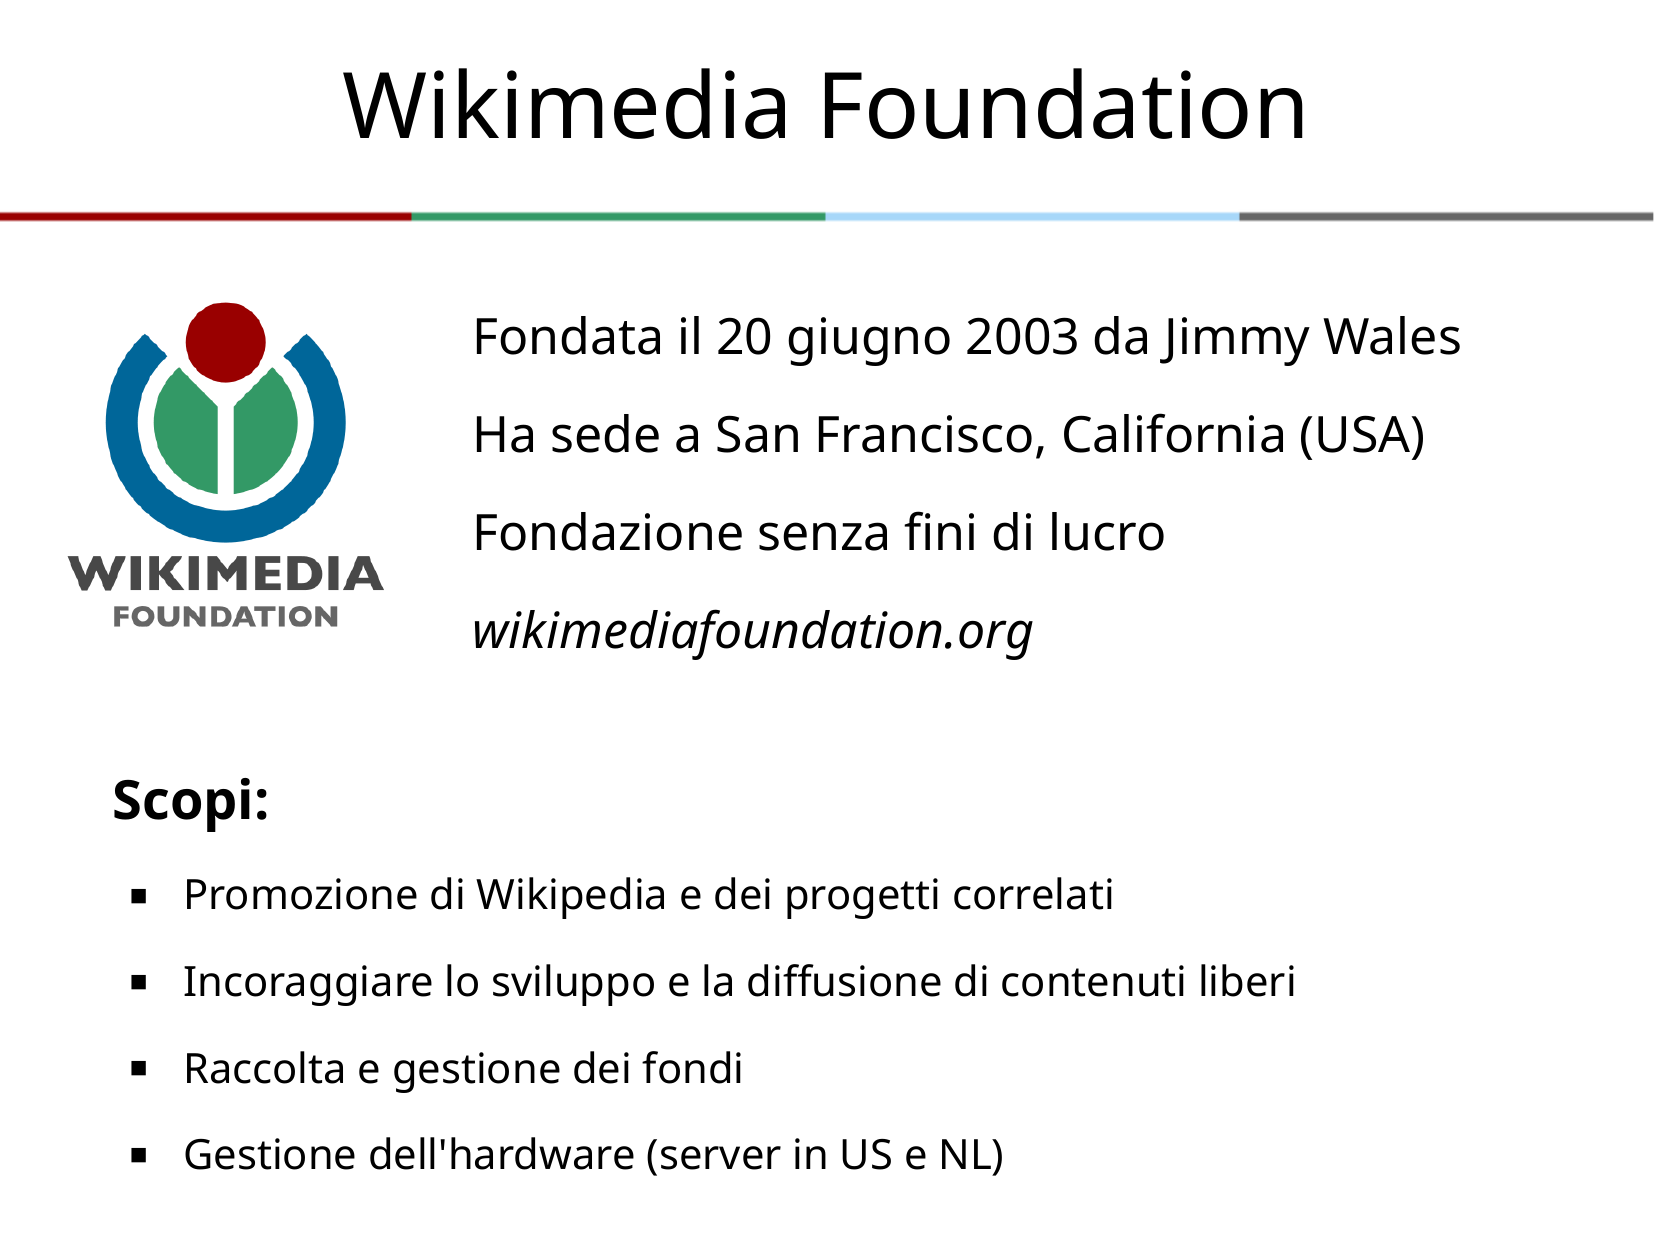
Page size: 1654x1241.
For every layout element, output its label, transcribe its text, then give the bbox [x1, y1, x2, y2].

picture [47, 287, 402, 643]
list Fondata il 20 giugno 2003 da Jimmy Wales Ha sede a San Francisco, California (USA) Fondazione senza fini di lucro wikimediafoundation.org [472, 301, 1571, 668]
picture [0, 200, 1654, 235]
list Scopi: Promozione di Wikipedia e dei progetti correlati Incoraggiare lo sviluppo e la diffusione di contenuti liberi Raccolta e gestione dei fondi Gestione dell'hardware (server in US e NL) [112, 761, 1483, 1188]
title Wikimedia Foundation [82, 0, 1571, 200]
